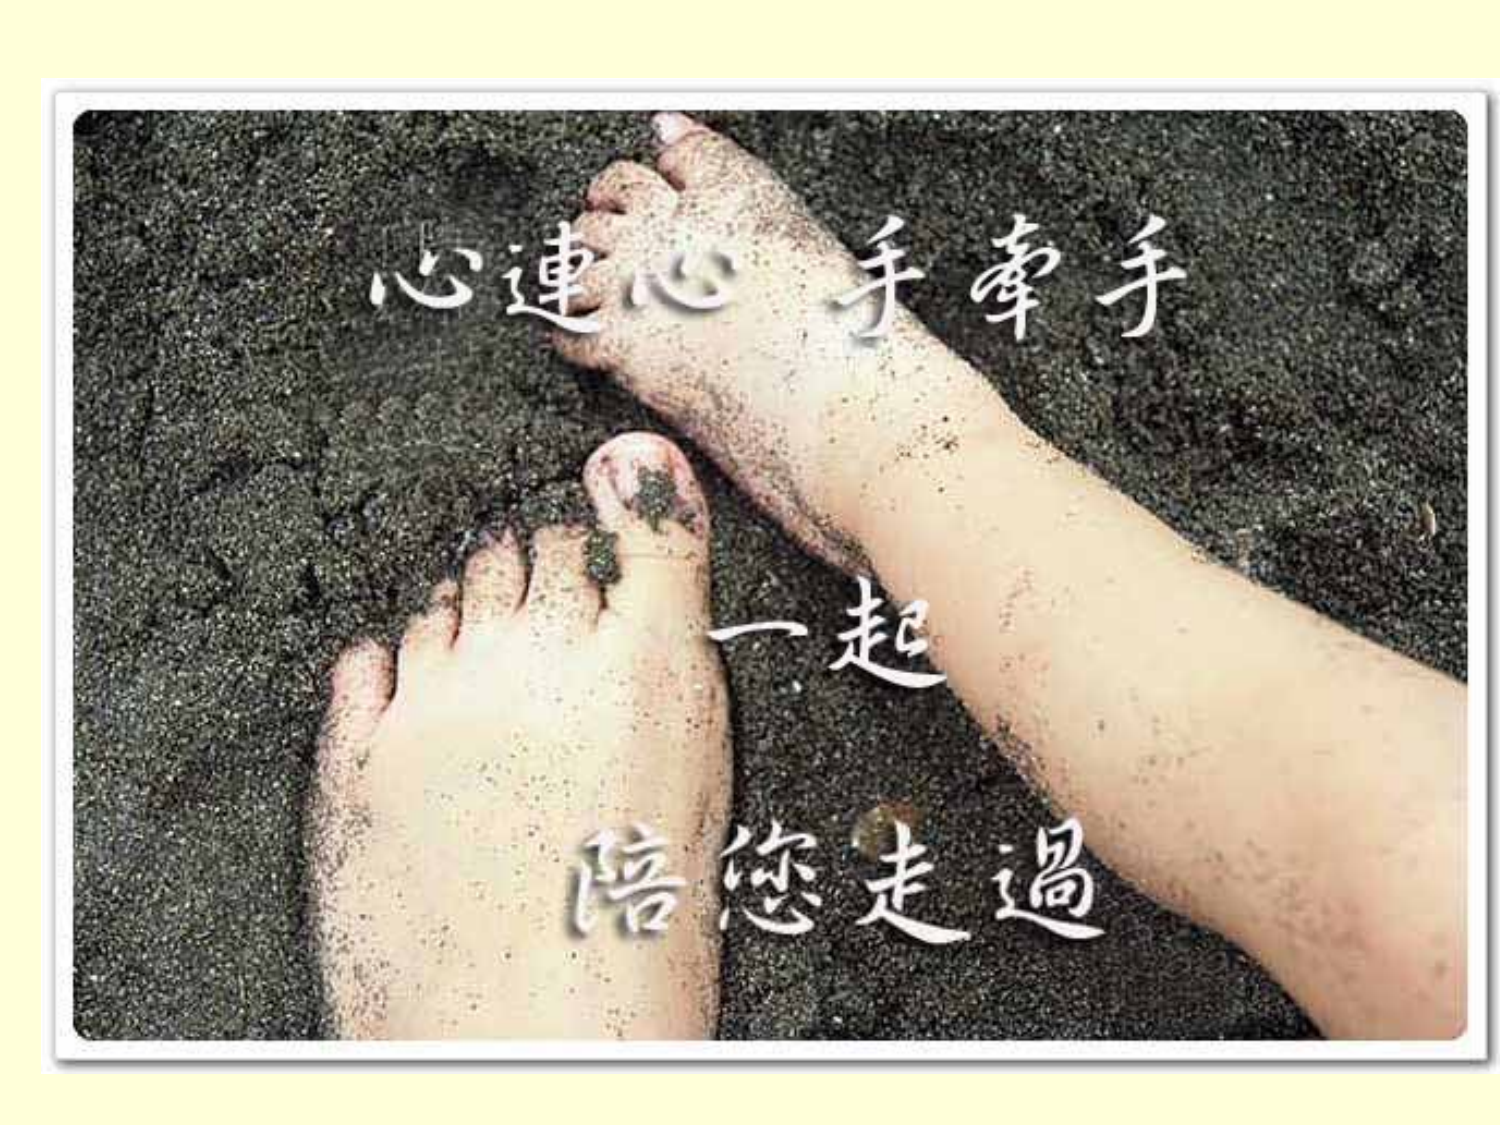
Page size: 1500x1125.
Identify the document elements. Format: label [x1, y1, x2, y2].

picture [41, 78, 1500, 1074]
